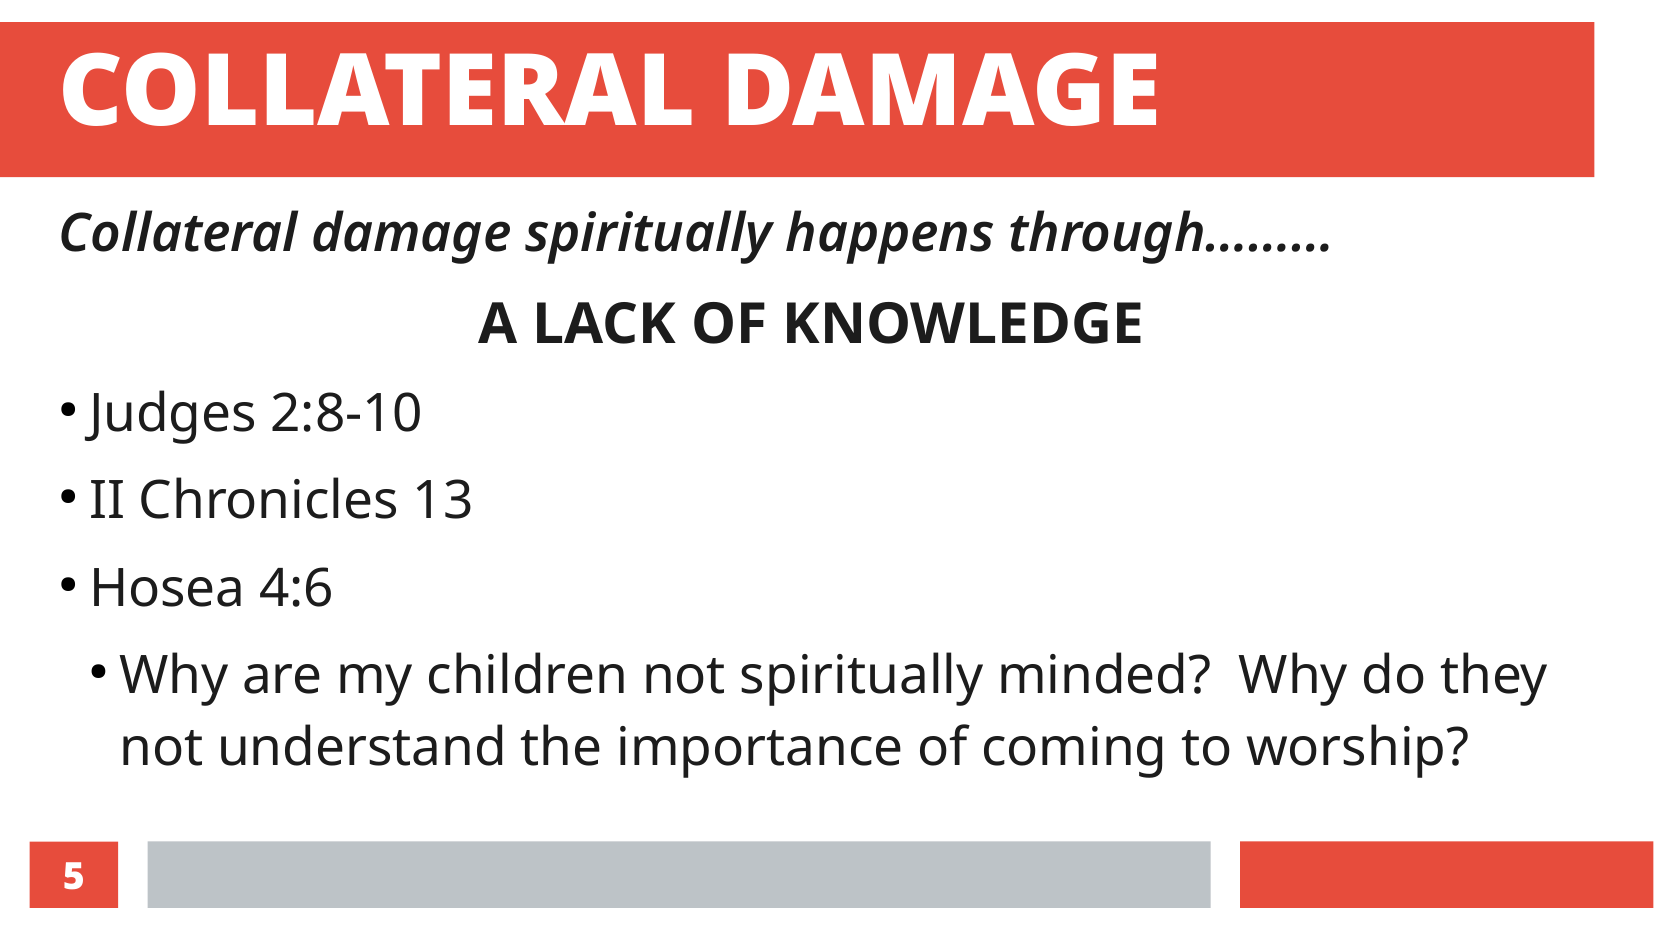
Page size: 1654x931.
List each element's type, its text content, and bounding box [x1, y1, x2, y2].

list Collateral damage spiritually happens through……… A LACK OF KNOWLEDGE Judges 2:8-10 II Chronicles 13 Hosea 4:6 Why are my children not spiritually minded? Why do they not understand the importance of coming to worship? [59, 195, 1565, 841]
title COLLATERAL DAMAGE [59, 44, 1595, 156]
